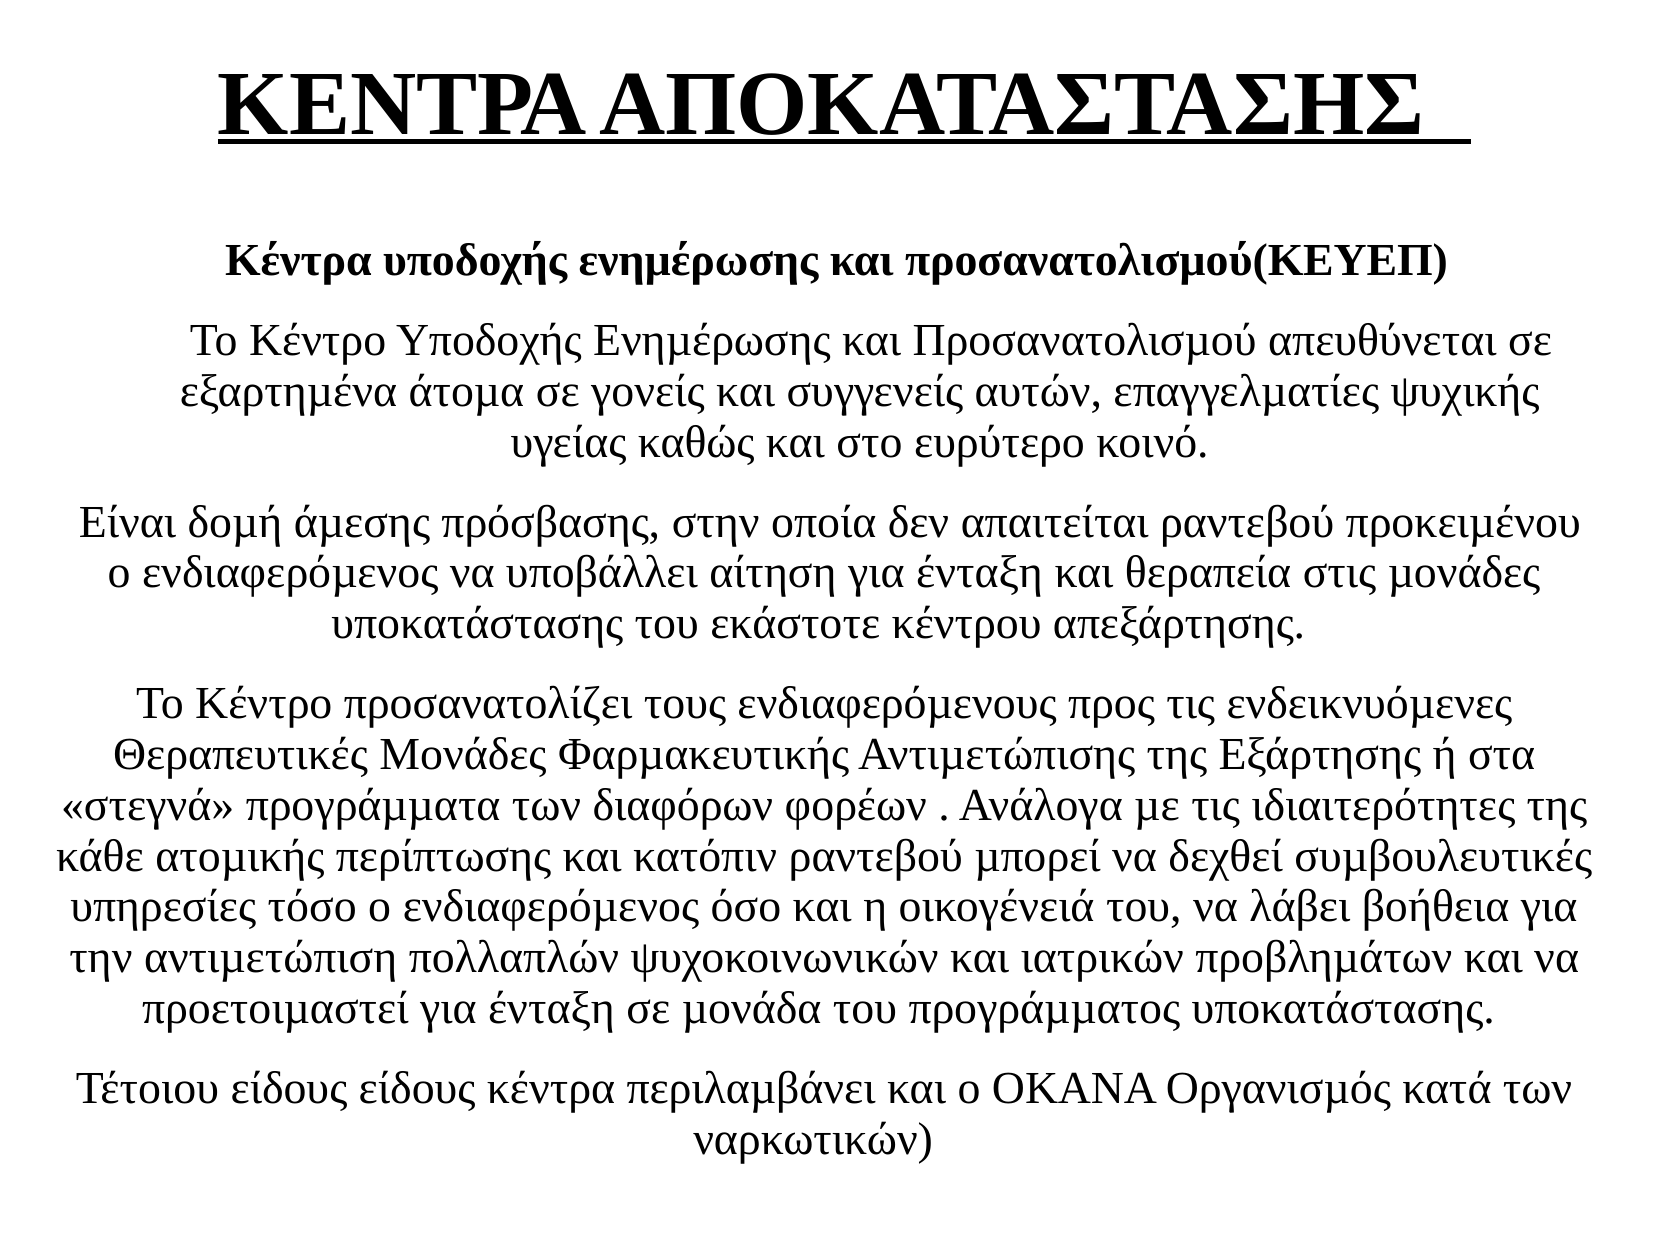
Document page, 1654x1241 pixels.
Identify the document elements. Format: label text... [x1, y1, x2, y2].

title ΚΕΝΤΡΑ ΑΠΟΚΑΤΑΣΤΑΣΗΣ [82, 0, 1571, 158]
list Κέντρα υποδοχής ενηµέρωσης και προσανατολισµού(ΚΕΥΕΠ) Το Κέντρο Υποδοχής Ενηµέρωσης και Προσανατολισµού απευθύνεται σε εξαρτηµένα άτοµα σε γονείς και συγγενείς αυτών, επαγγελµατίες ψυχικής υγείας καθώς και στο ευρύτερο κοινό. Είναι δοµή άµεσης πρόσβασης, στην οποία δεν απαιτείται ραντεβού προκειµένου ο ενδιαφερόµενος να υποβάλλει αίτηση για ένταξη και θεραπεία στις µονάδες υποκατάστασης του εκάστοτε κέντρου απεξάρτησης. Το Κέντρο προσανατολίζει τους ενδιαφερόµενους προς τις ενδεικνυόµενες Θεραπευτικές Μονάδες Φαρµακευτικής Αντιµετώπισης της Εξάρτησης ή στα «στεγνά» προγράµµατα των διαφόρων φορέων . Ανάλογα µε τις ιδιαιτερότητες της κάθε ατοµικής περίπτωσης και κατόπιν ραντεβού µπορεί να δεχθεί συµβουλευτικές υπηρεσίες τόσο ο ενδιαφερόµενος όσο και η οικογένειά του, να λάβει βοήθεια για την αντιµετώπιση πολλαπλών ψυχοκοινωνικών και ιατρικών προβληµάτων και να προετοιµαστεί για ένταξη σε µονάδα του προγράµµατος υποκατάστασης. Τέτοιου είδους είδους κέντρα περιλαµβάνει και ο ΟΚΑΝΑ Οργανισµός κατά των ναρκωτικών) [52, 158, 1597, 1215]
